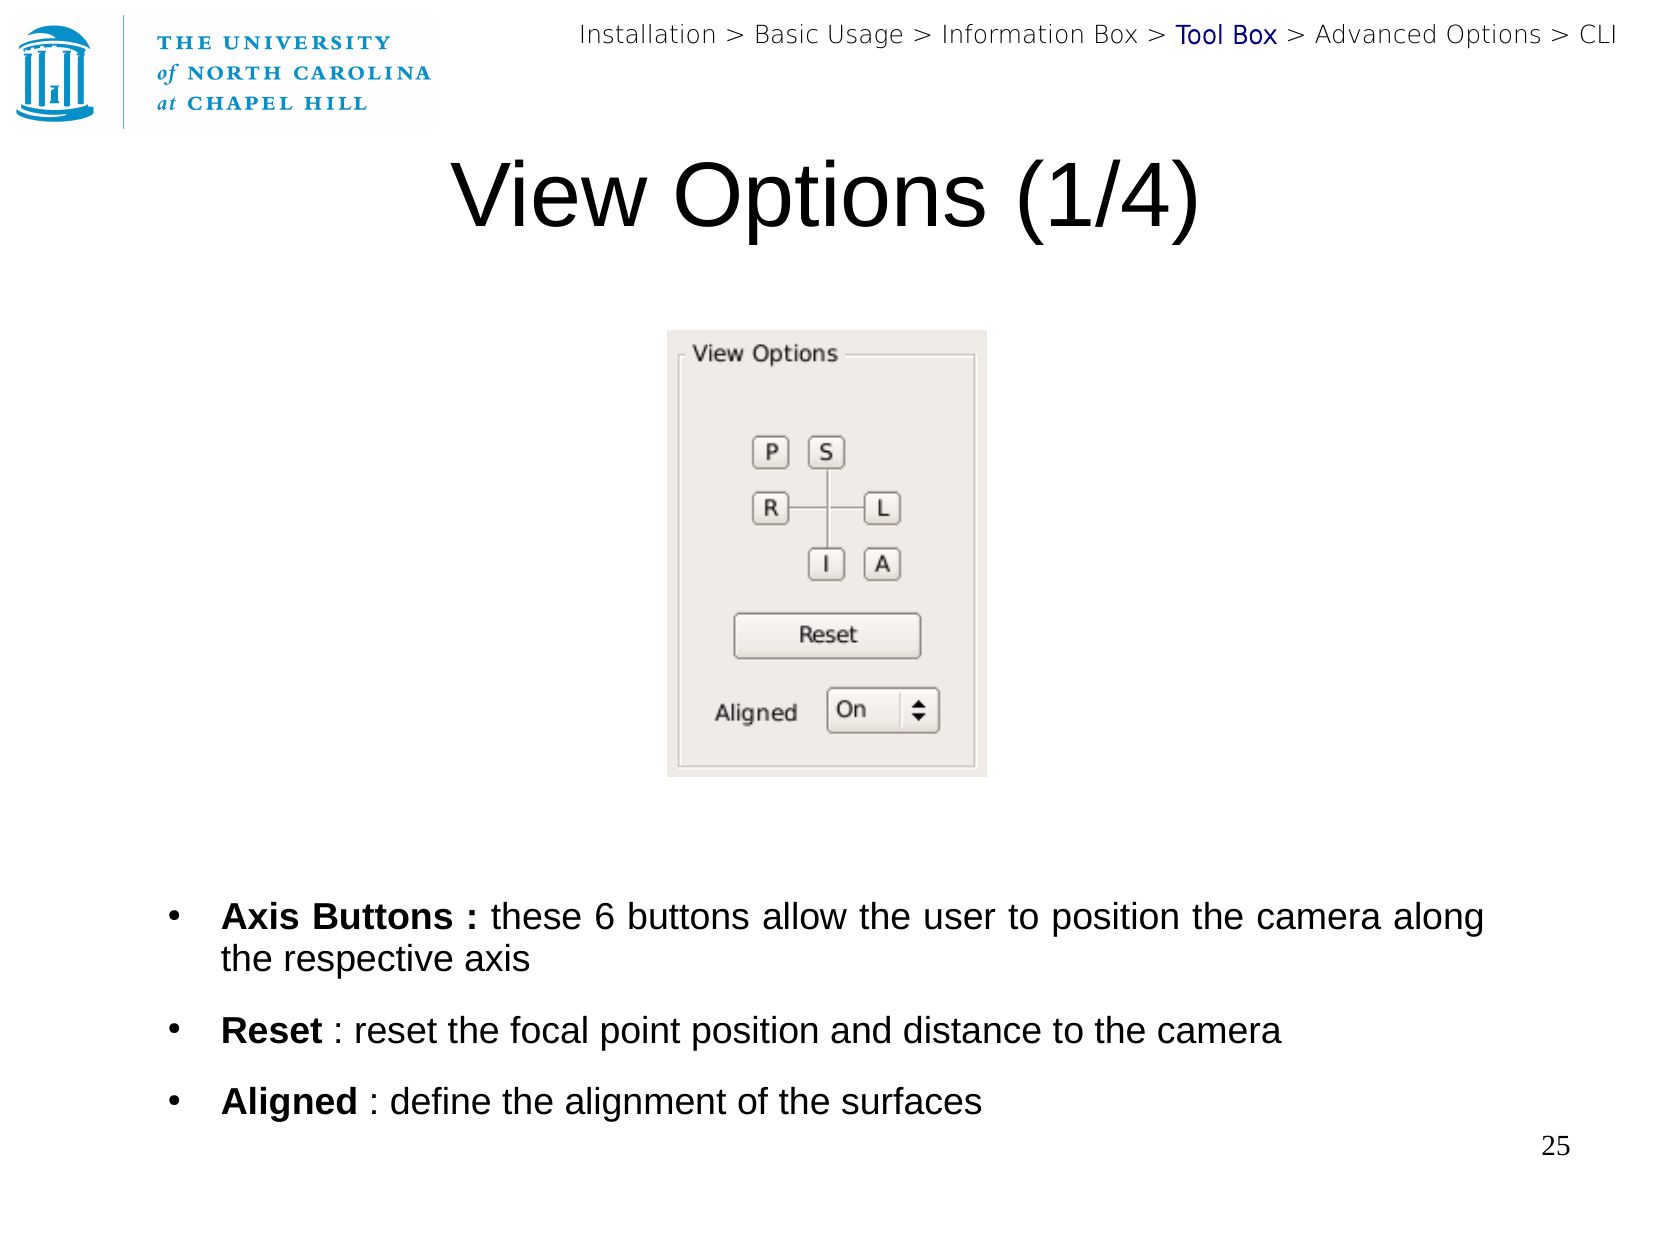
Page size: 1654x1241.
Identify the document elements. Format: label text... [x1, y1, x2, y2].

picture [667, 330, 987, 777]
title View Options (1/4) [82, 90, 1571, 298]
text_box Installation > Basic Usage > Information Box > Tool Box > Advanced Options > CLI [564, 12, 1654, 58]
list Axis Buttons : these 6 buttons allow the user to position the camera along the respective axis Reset : reset the focal point position and distance to the camera Aligned : define the alignment of the surfaces [150, 895, 1486, 1139]
picture [11, 12, 436, 132]
